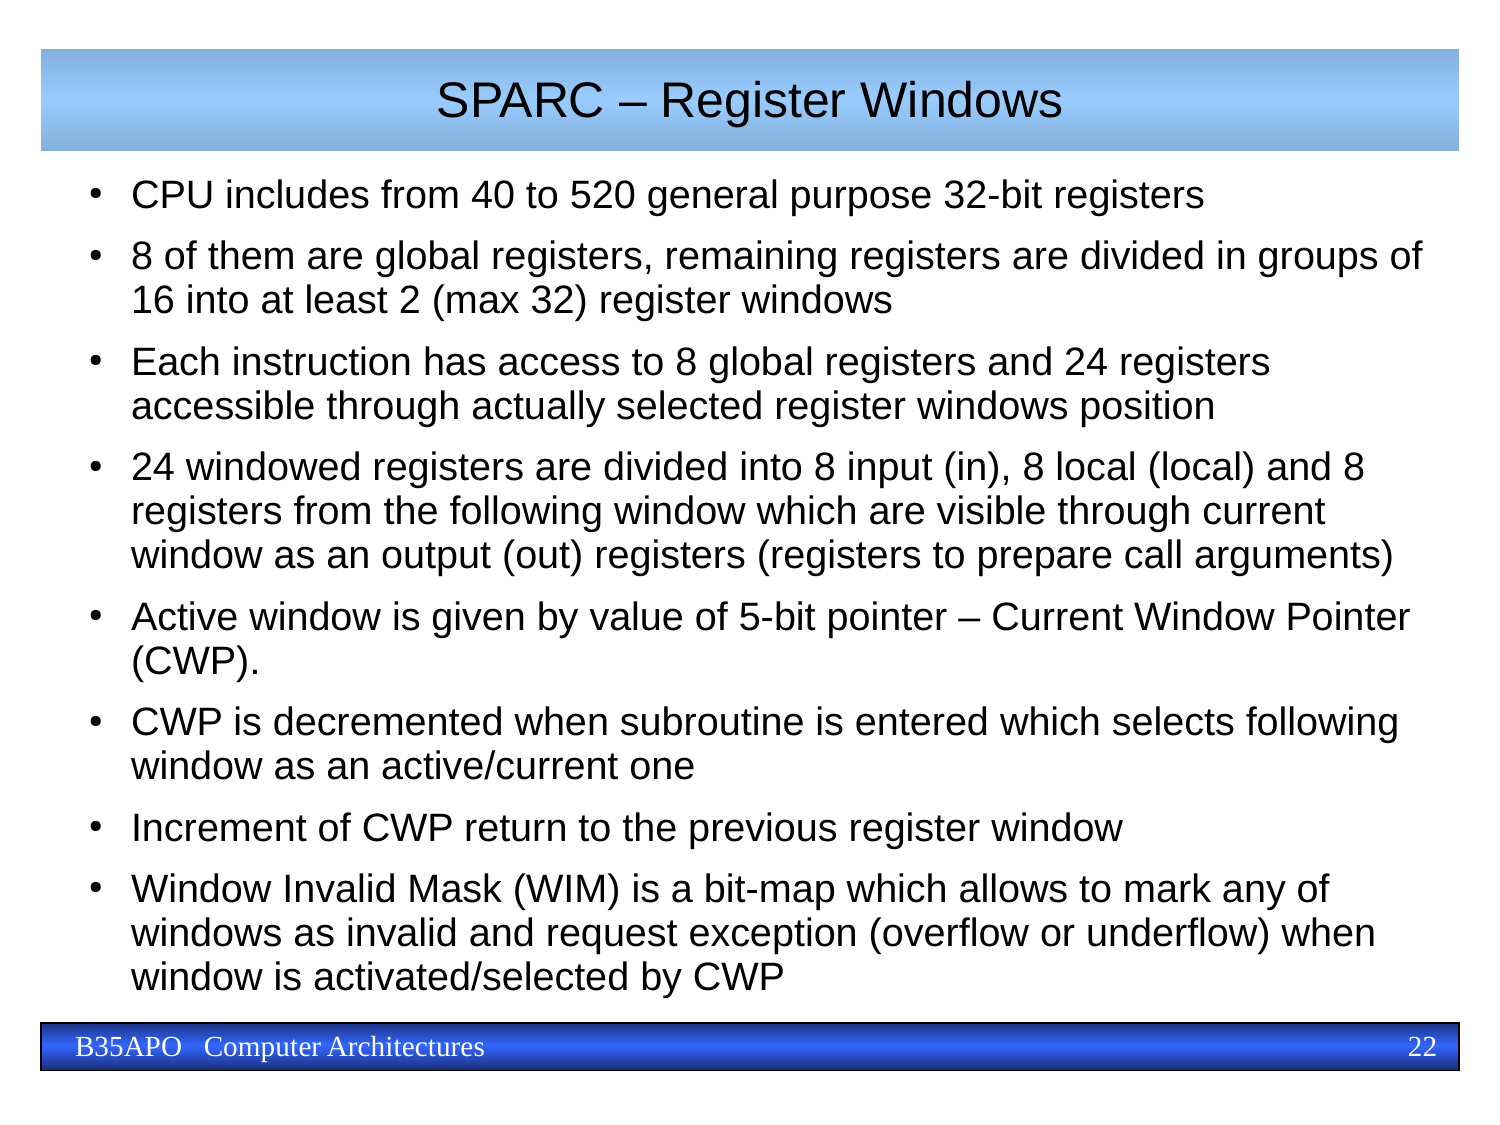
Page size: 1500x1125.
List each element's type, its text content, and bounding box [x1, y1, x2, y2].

list CPU includes from 40 to 520 general purpose 32-bit registers 8 of them are global registers, remaining registers are divided in groups of 16 into at least 2 (max 32) register windows Each instruction has access to 8 global registers and 24 registers accessible through actually selected register windows position 24 windowed registers are divided into 8 input (in), 8 local (local) and 8 registers from the following window which are visible through current window as an output (out) registers (registers to prepare call arguments) Active window is given by value of 5-bit pointer – Current Window Pointer (CWP). CWP is decremented when subroutine is entered which selects following window as an active/current one Increment of CWP return to the previous register window Window Invalid Mask (WIM) is a bit-map which allows to mark any of windows as invalid and request exception (overflow or underflow) when window is activated/selected by CWP [75, 172, 1426, 1013]
title SPARC – Register Windows [41, 49, 1459, 151]
